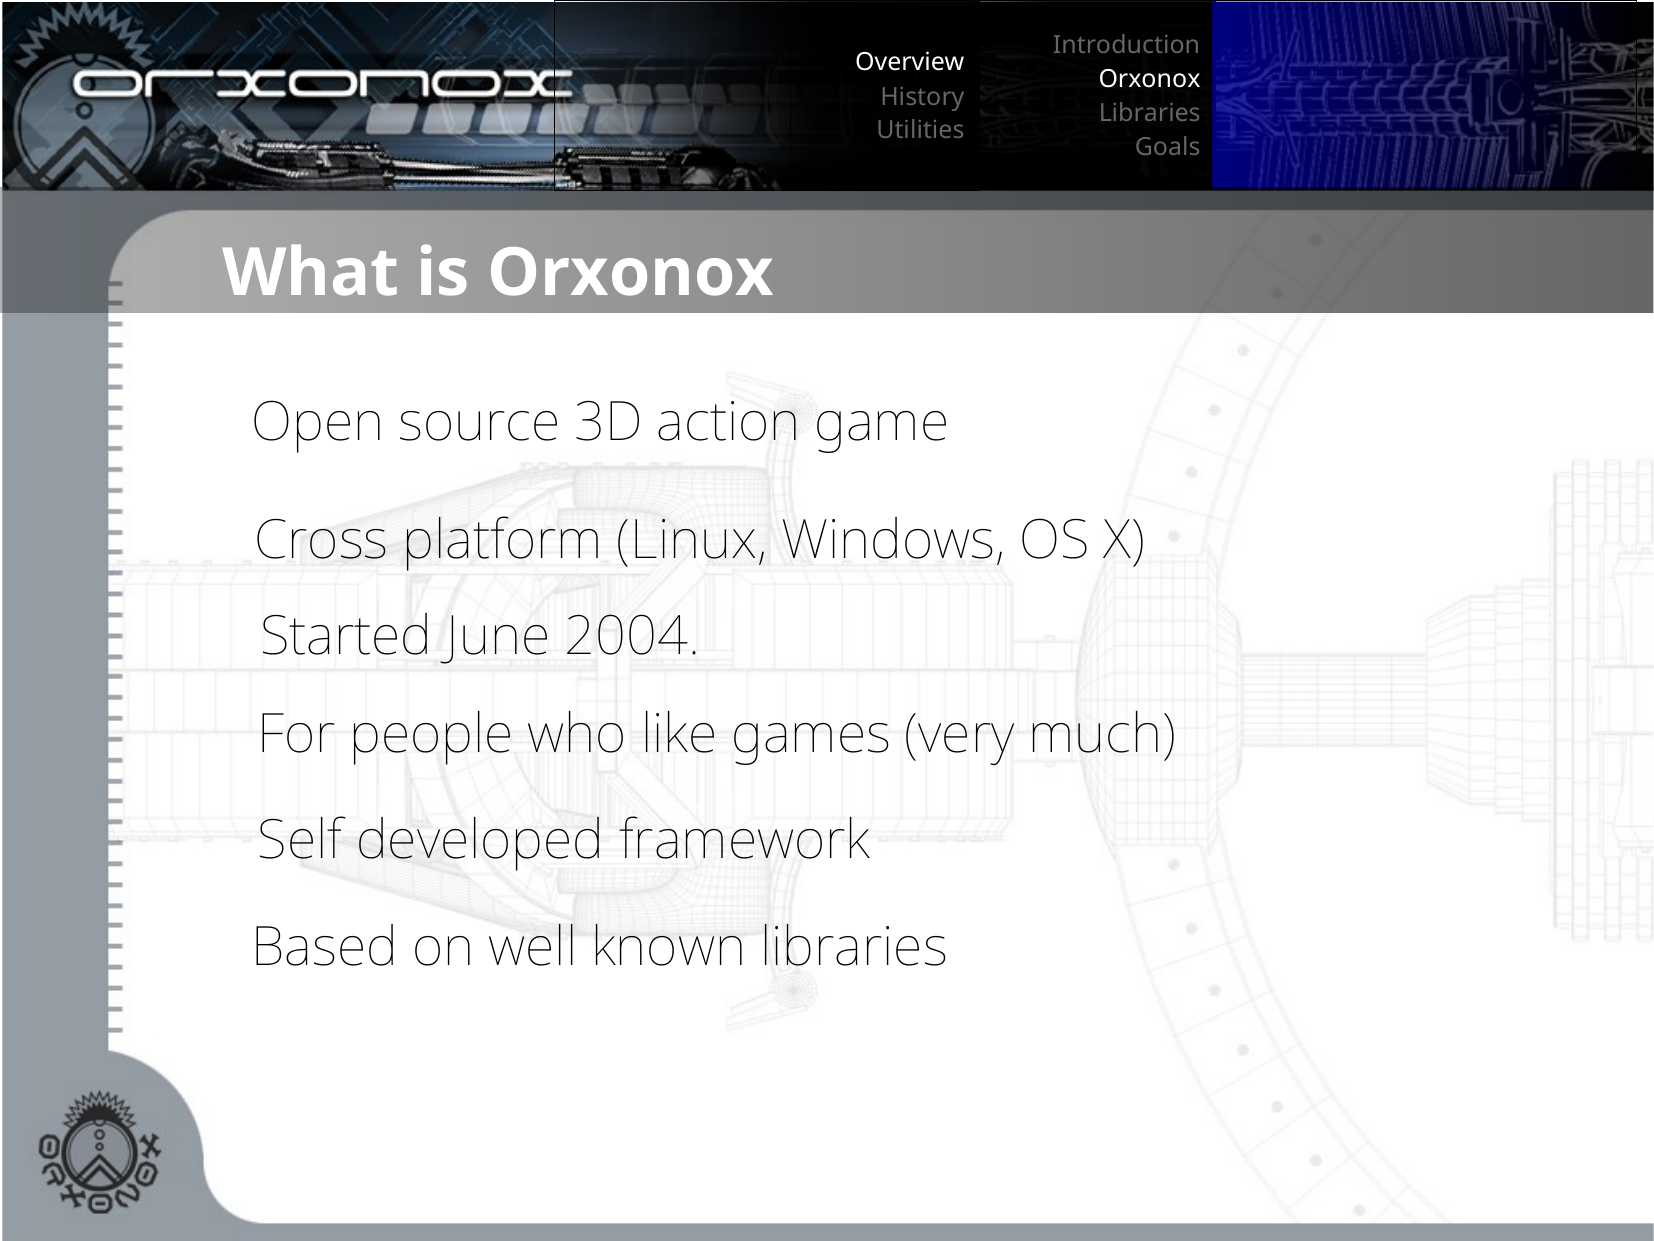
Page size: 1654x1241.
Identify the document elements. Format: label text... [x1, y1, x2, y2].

text_box Started June 2004. [195, 589, 1538, 664]
text_box Self developed framework [193, 793, 1470, 867]
text_box Open source 3D action game [187, 375, 1233, 449]
picture [2, 313, 1654, 1241]
picture [1466, 2, 1654, 187]
text_box For people who like games (very much) [193, 686, 1613, 761]
picture [2, 2, 584, 187]
text_box Based on well known libraries [187, 900, 1464, 974]
text_box Cross platform (Linux, Windows, OS X) [190, 493, 1532, 568]
